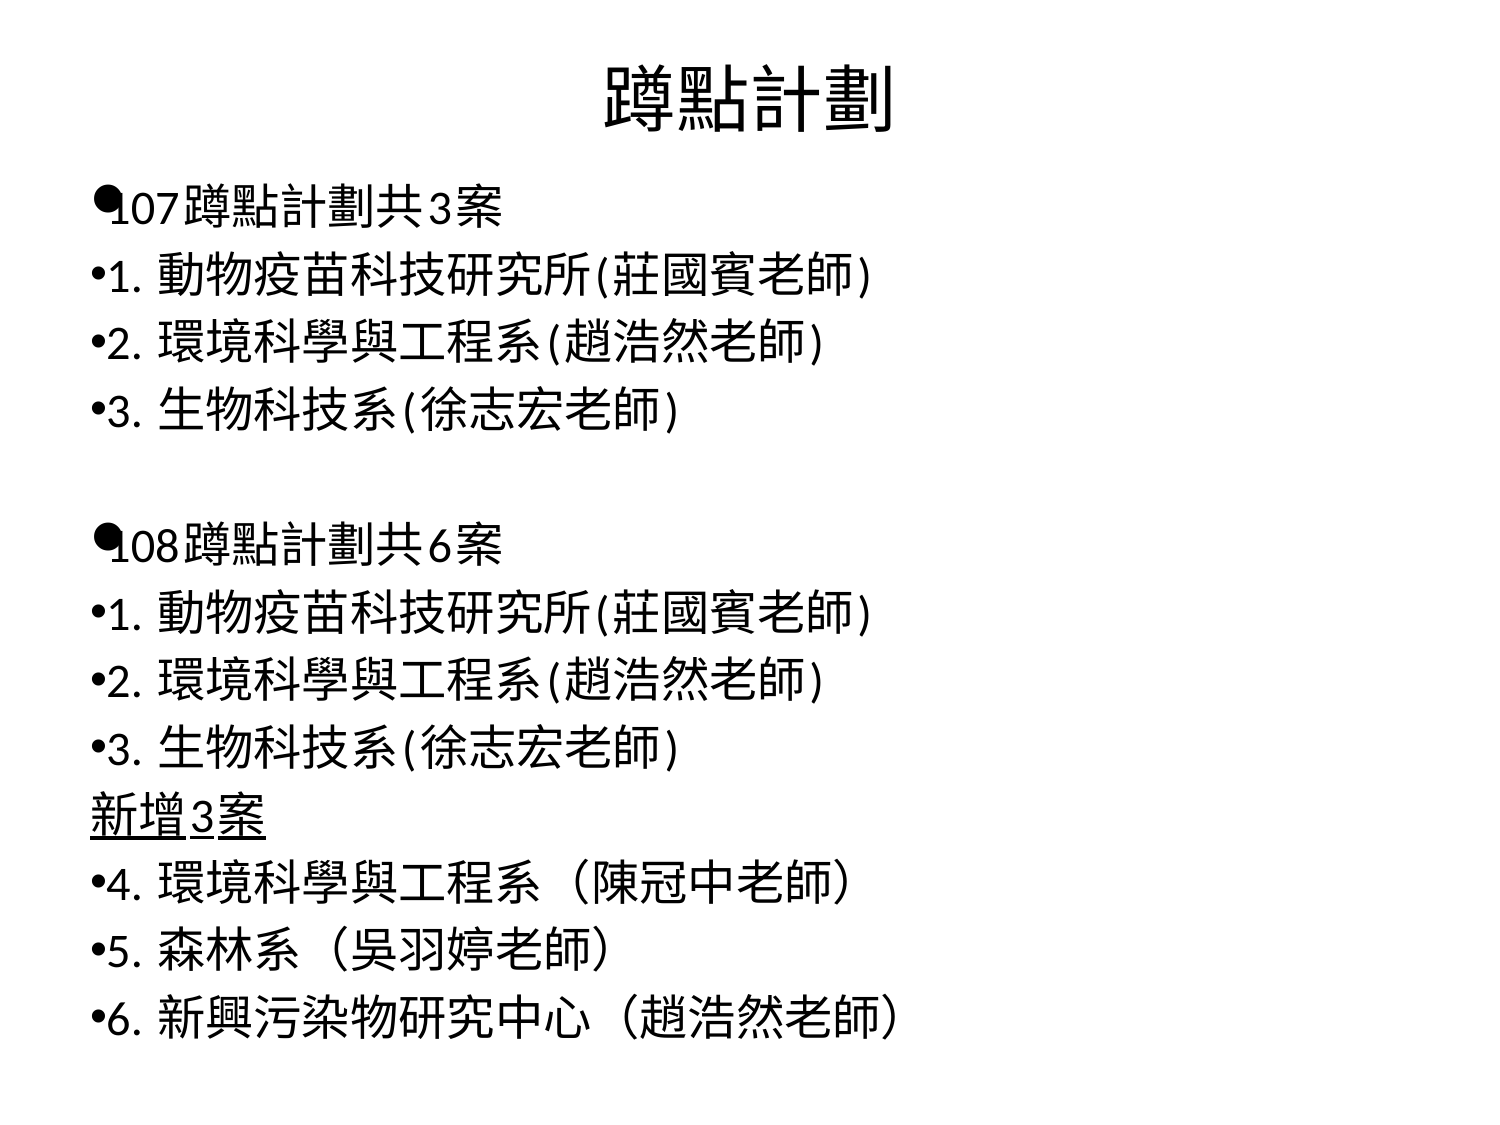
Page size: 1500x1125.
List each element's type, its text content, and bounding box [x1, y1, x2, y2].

list 107蹲點計劃共3案 1. 動物疫苗科技研究所(莊國賓老師) 2. 環境科學與工程系(趙浩然老師) 3. 生物科技系(徐志宏老師) 108蹲點計劃共6案 1. 動物疫苗科技研究所(莊國賓老師) 2. 環境科學與工程系(趙浩然老師) 3. 生物科技系(徐志宏老師) 新增3案 4. 環境科學與工程系（陳冠中老師） 5. 森林系（吳羽婷老師） 6. 新興污染物研究中心（趙浩然老師） [75, 168, 1425, 1077]
title 蹲點計劃 [75, 45, 1425, 149]
